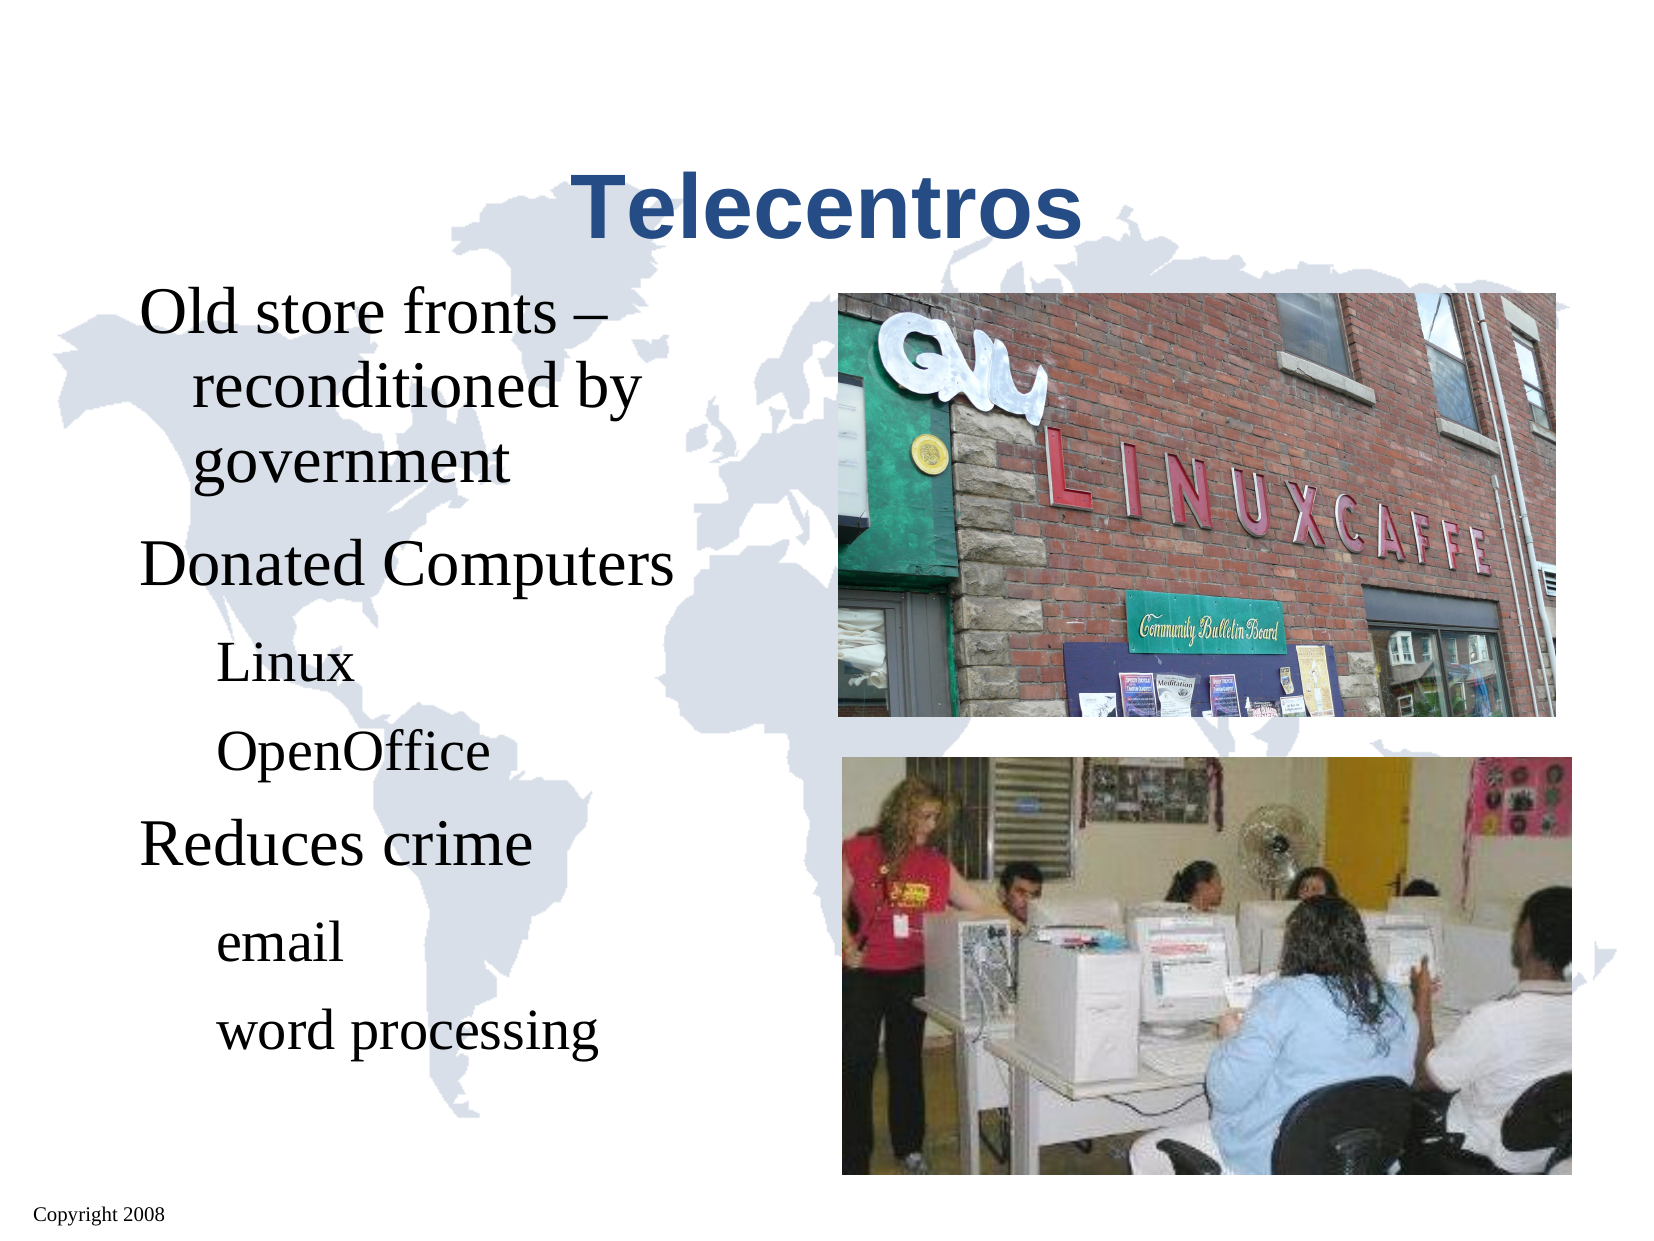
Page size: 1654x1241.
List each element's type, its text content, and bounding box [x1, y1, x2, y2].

list Old store fronts – reconditioned by government Donated Computers Linux OpenOffice Reduces crime email word processing [121, 274, 821, 1241]
picture [28, 99, 1645, 1175]
title Telecentros [121, 102, 1534, 311]
